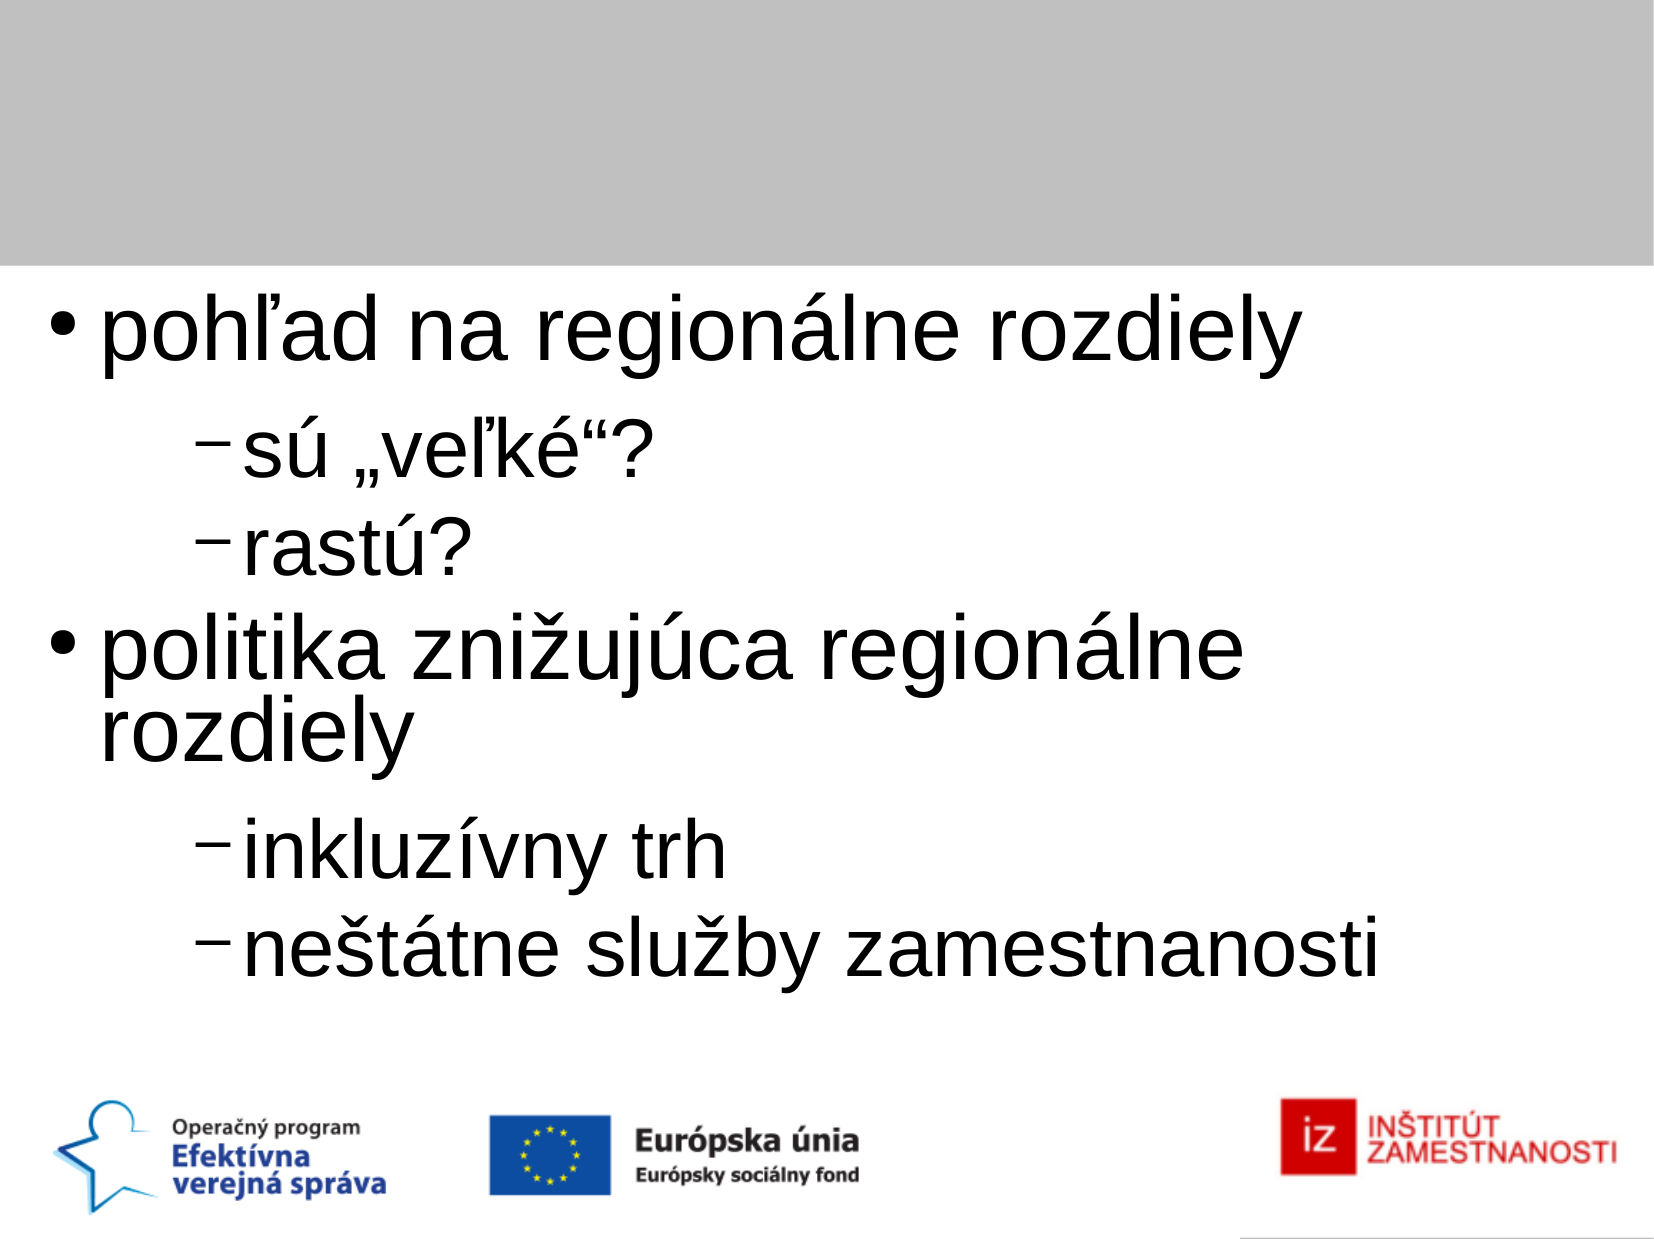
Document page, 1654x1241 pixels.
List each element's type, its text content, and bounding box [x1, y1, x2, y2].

picture [1240, 1033, 1654, 1241]
picture [29, 1077, 886, 1241]
list pohľad na regionálne rozdiely sú „veľké“? rastú? politika znižujúca regionálne rozdiely inkluzívny trh neštátne služby zamestnanosti [29, 295, 1533, 1077]
